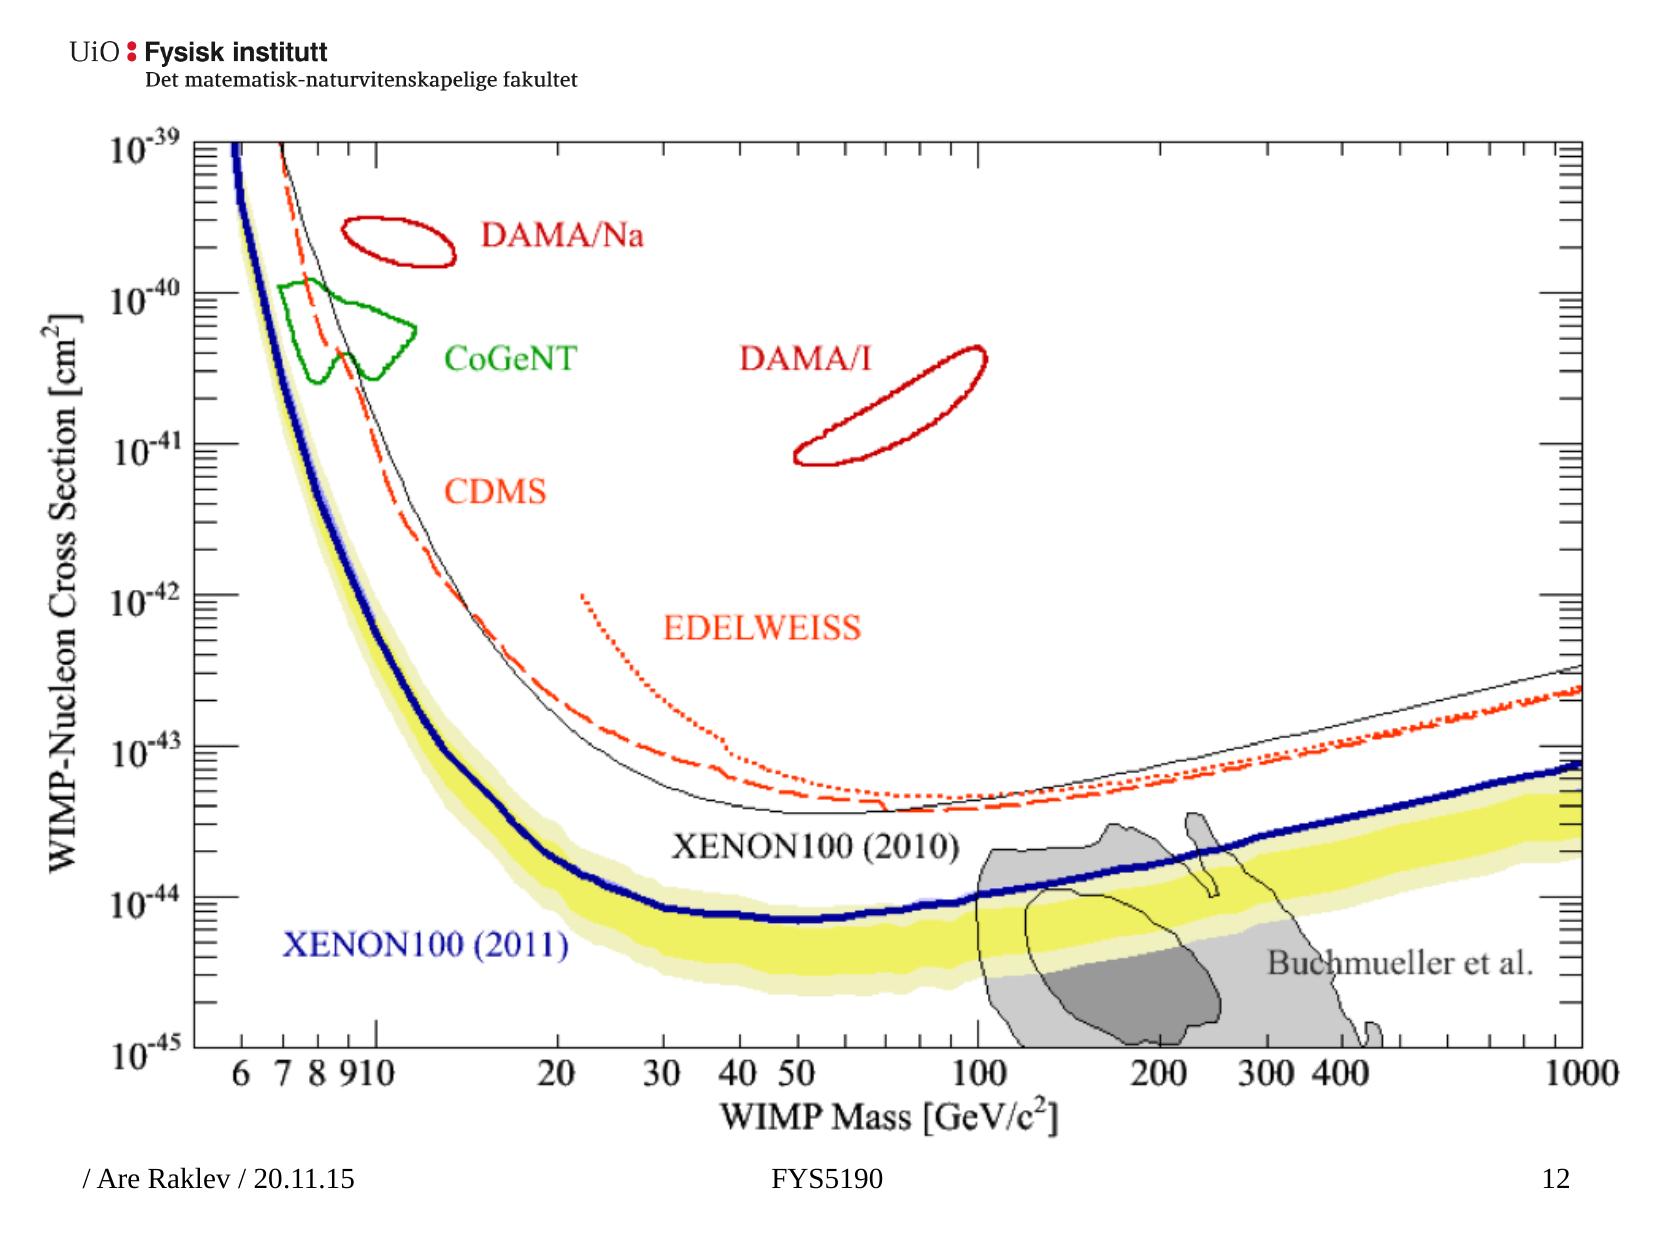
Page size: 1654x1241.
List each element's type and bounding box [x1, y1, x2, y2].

picture [13, 110, 1631, 1152]
picture [68, 37, 581, 93]
